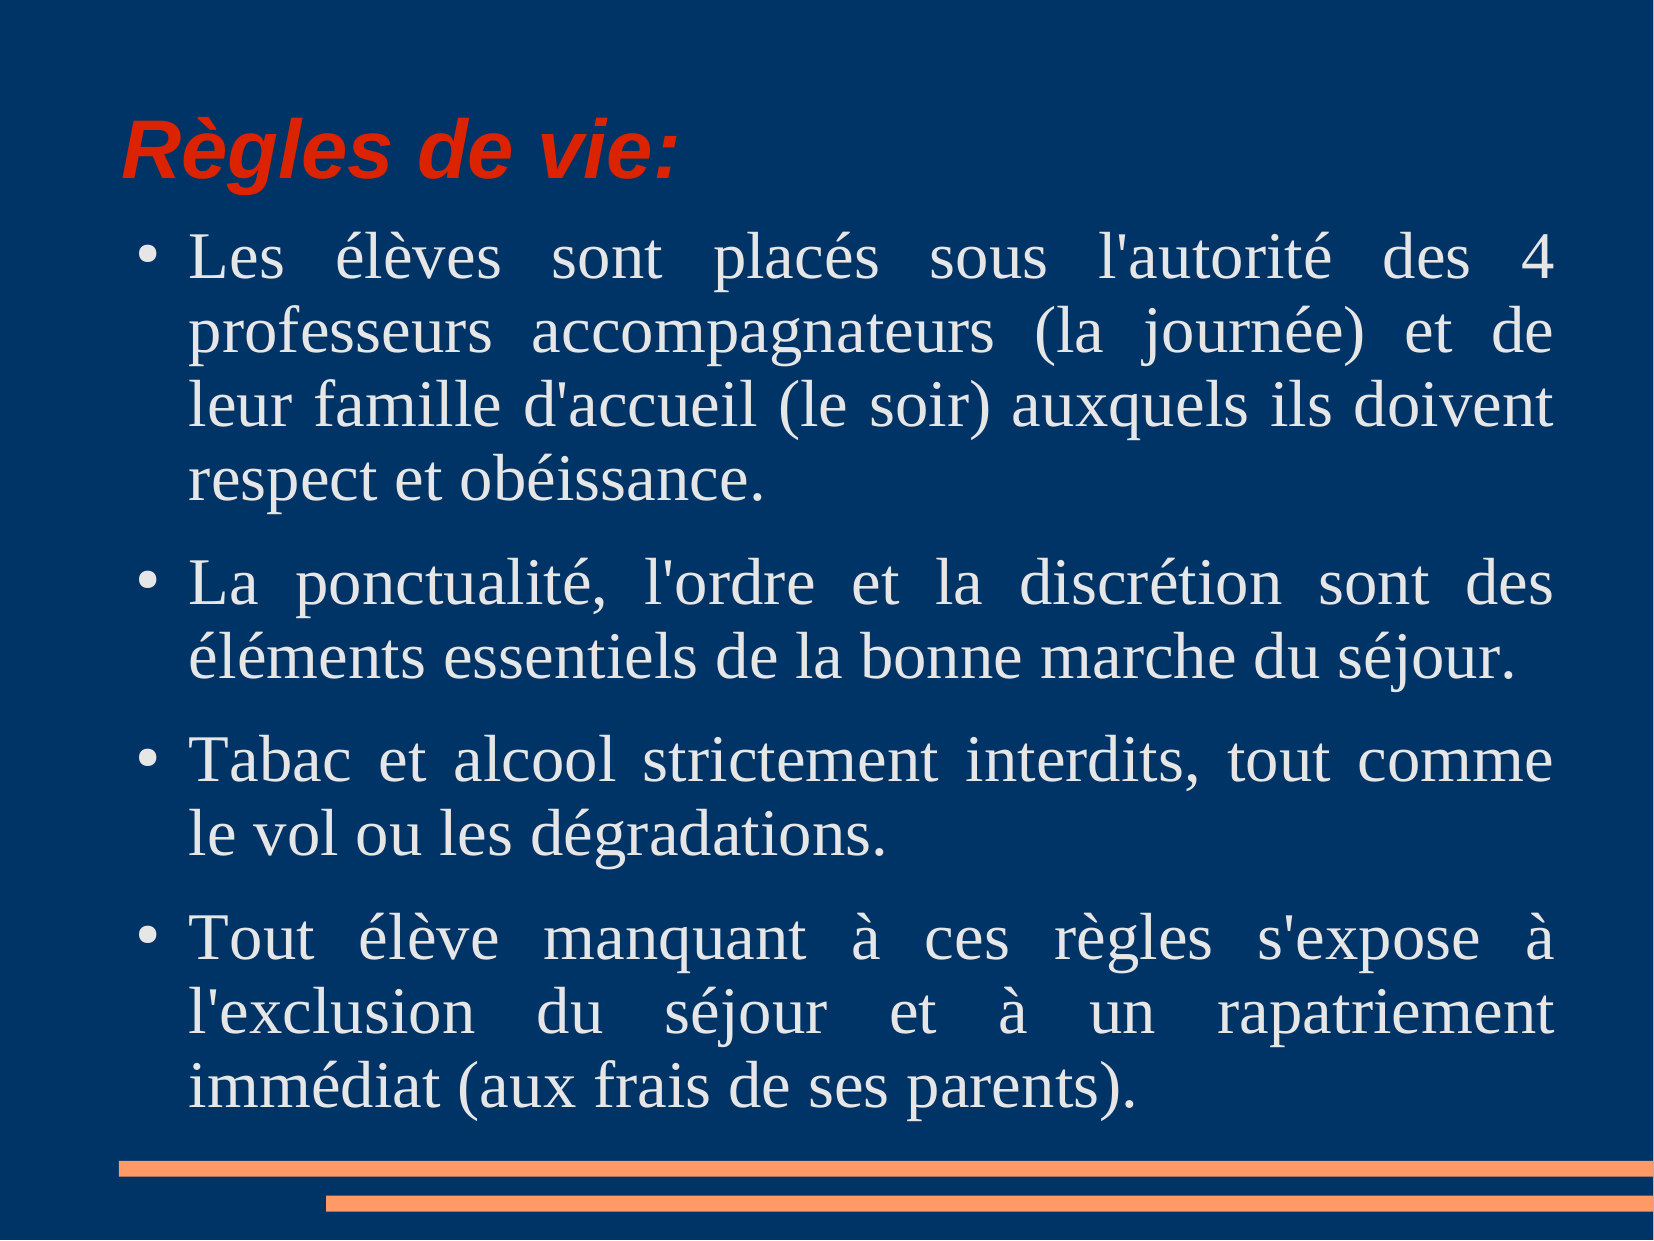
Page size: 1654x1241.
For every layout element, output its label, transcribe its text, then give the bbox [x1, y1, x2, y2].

title Règles de vie: [121, 53, 1534, 218]
list Les élèves sont placés sous l'autorité des 4 professeurs accompagnateurs (la journée) et de leur famille d'accueil (le soir) auxquels ils doivent respect et obéissance. La ponctualité, l'ordre et la discrétion sont des éléments essentiels de la bonne marche du séjour. Tabac et alcool strictement interdits, tout comme le vol ou les dégradations. Tout élève manquant à ces règles s'expose à l'exclusion du séjour et à un rapatriement immédiat (aux frais de ses parents). [118, 218, 1558, 1123]
